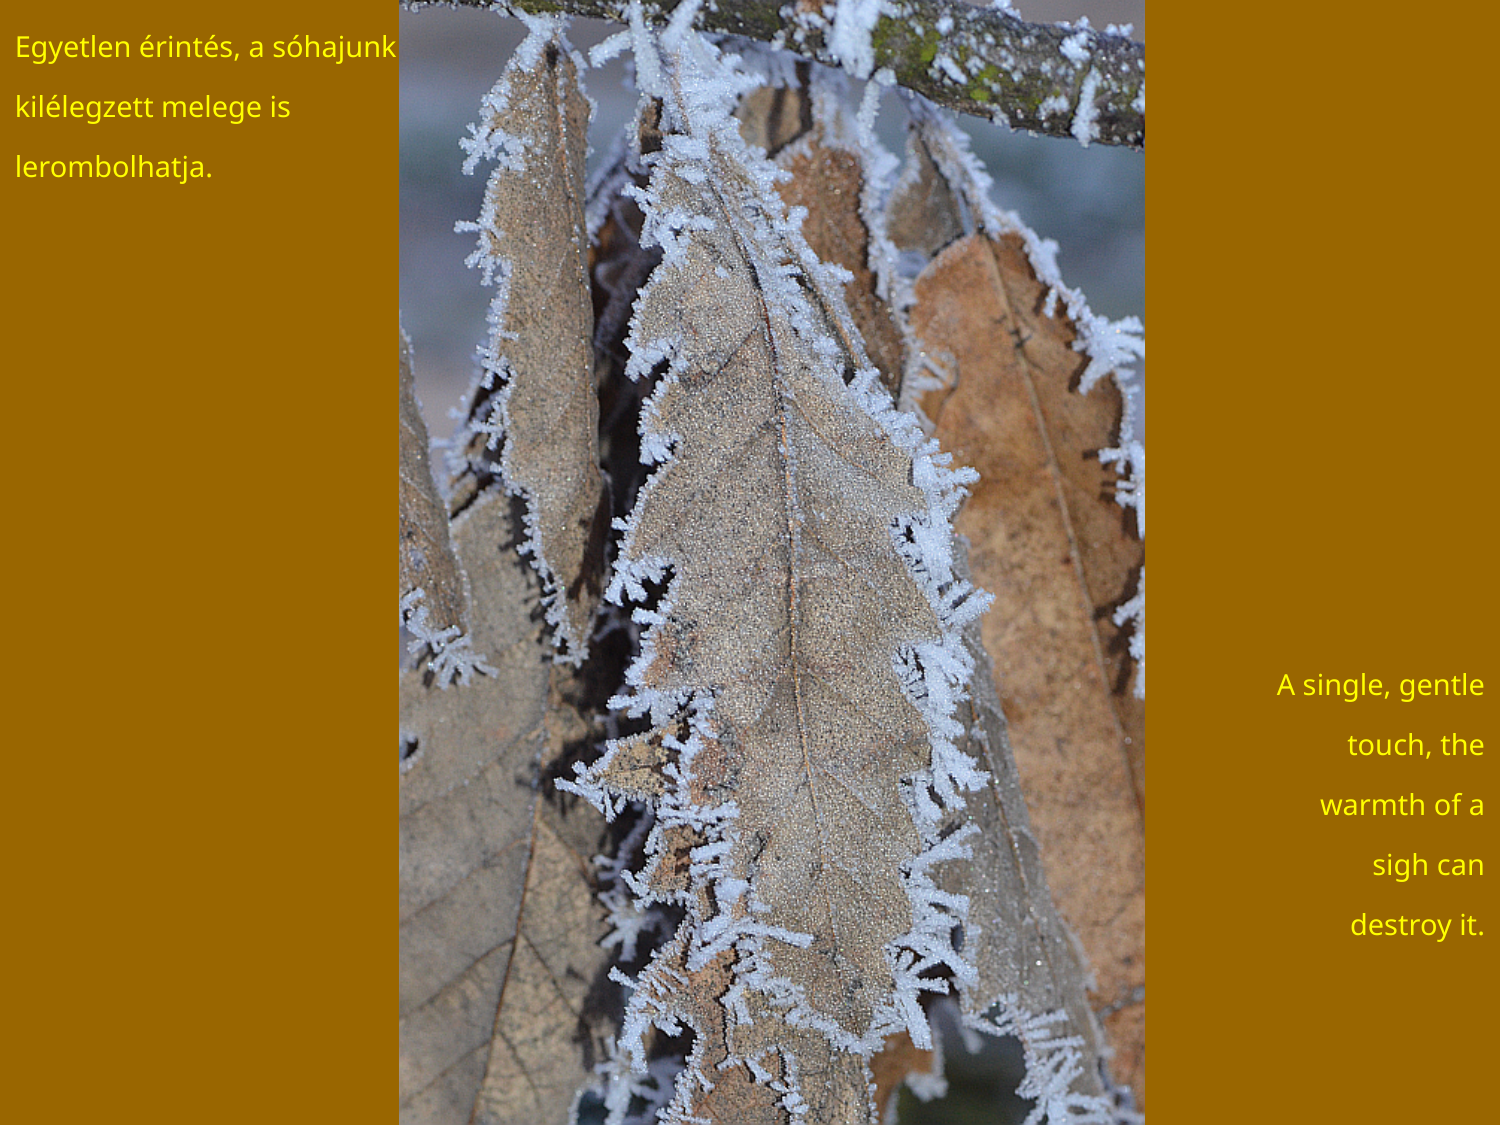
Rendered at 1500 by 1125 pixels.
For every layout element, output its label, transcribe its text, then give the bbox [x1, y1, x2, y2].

text_box A single, gentle touch, the warmth of a sigh can destroy it. [1250, 637, 1500, 1038]
text_box Egyetlen érintés, a sóhajunk kilélegzett melege is lerombolhatja. [0, 0, 399, 195]
picture [399, 0, 1145, 1125]
